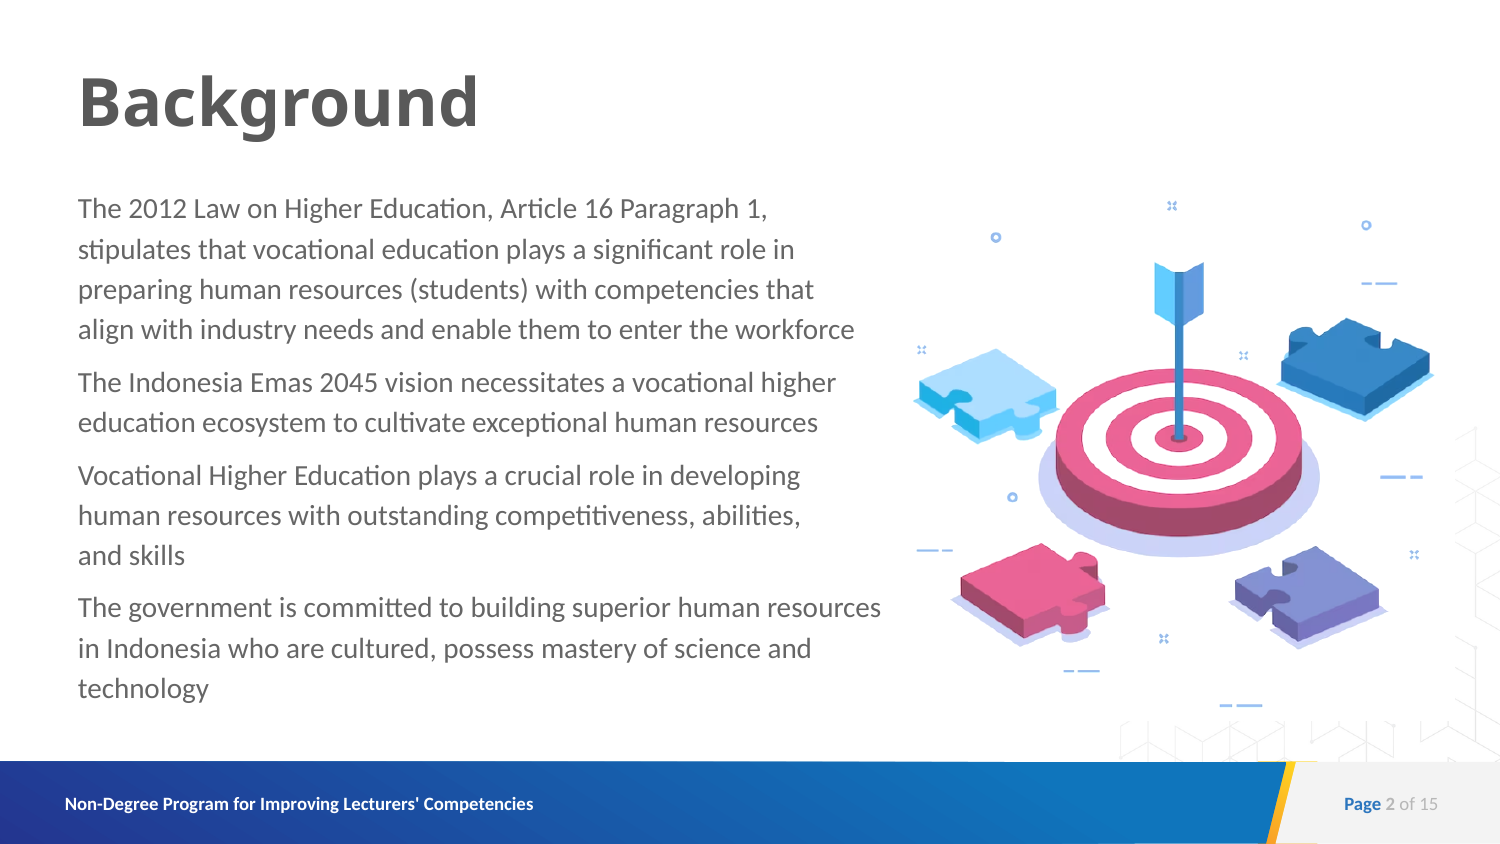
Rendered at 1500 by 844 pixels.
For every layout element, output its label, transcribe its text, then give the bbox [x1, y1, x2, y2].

text_box Background [63, 52, 938, 148]
text_box The 2012 Law on Higher Education, Article 16 Paragraph 1, stipulates that vocational education plays a significant role in preparing human resources (students) with competencies that align with industry needs and enable them to enter the workforce The Indonesia Emas 2045 vision necessitates a vocational higher education ecosystem to cultivate exceptional human resources Vocational Higher Education plays a crucial role in developing human resources with outstanding competitiveness, abilities, and skills The government is committed to building superior human resources in Indonesia who are cultured, possess mastery of science and technology [63, 169, 916, 720]
picture [881, 178, 1455, 721]
